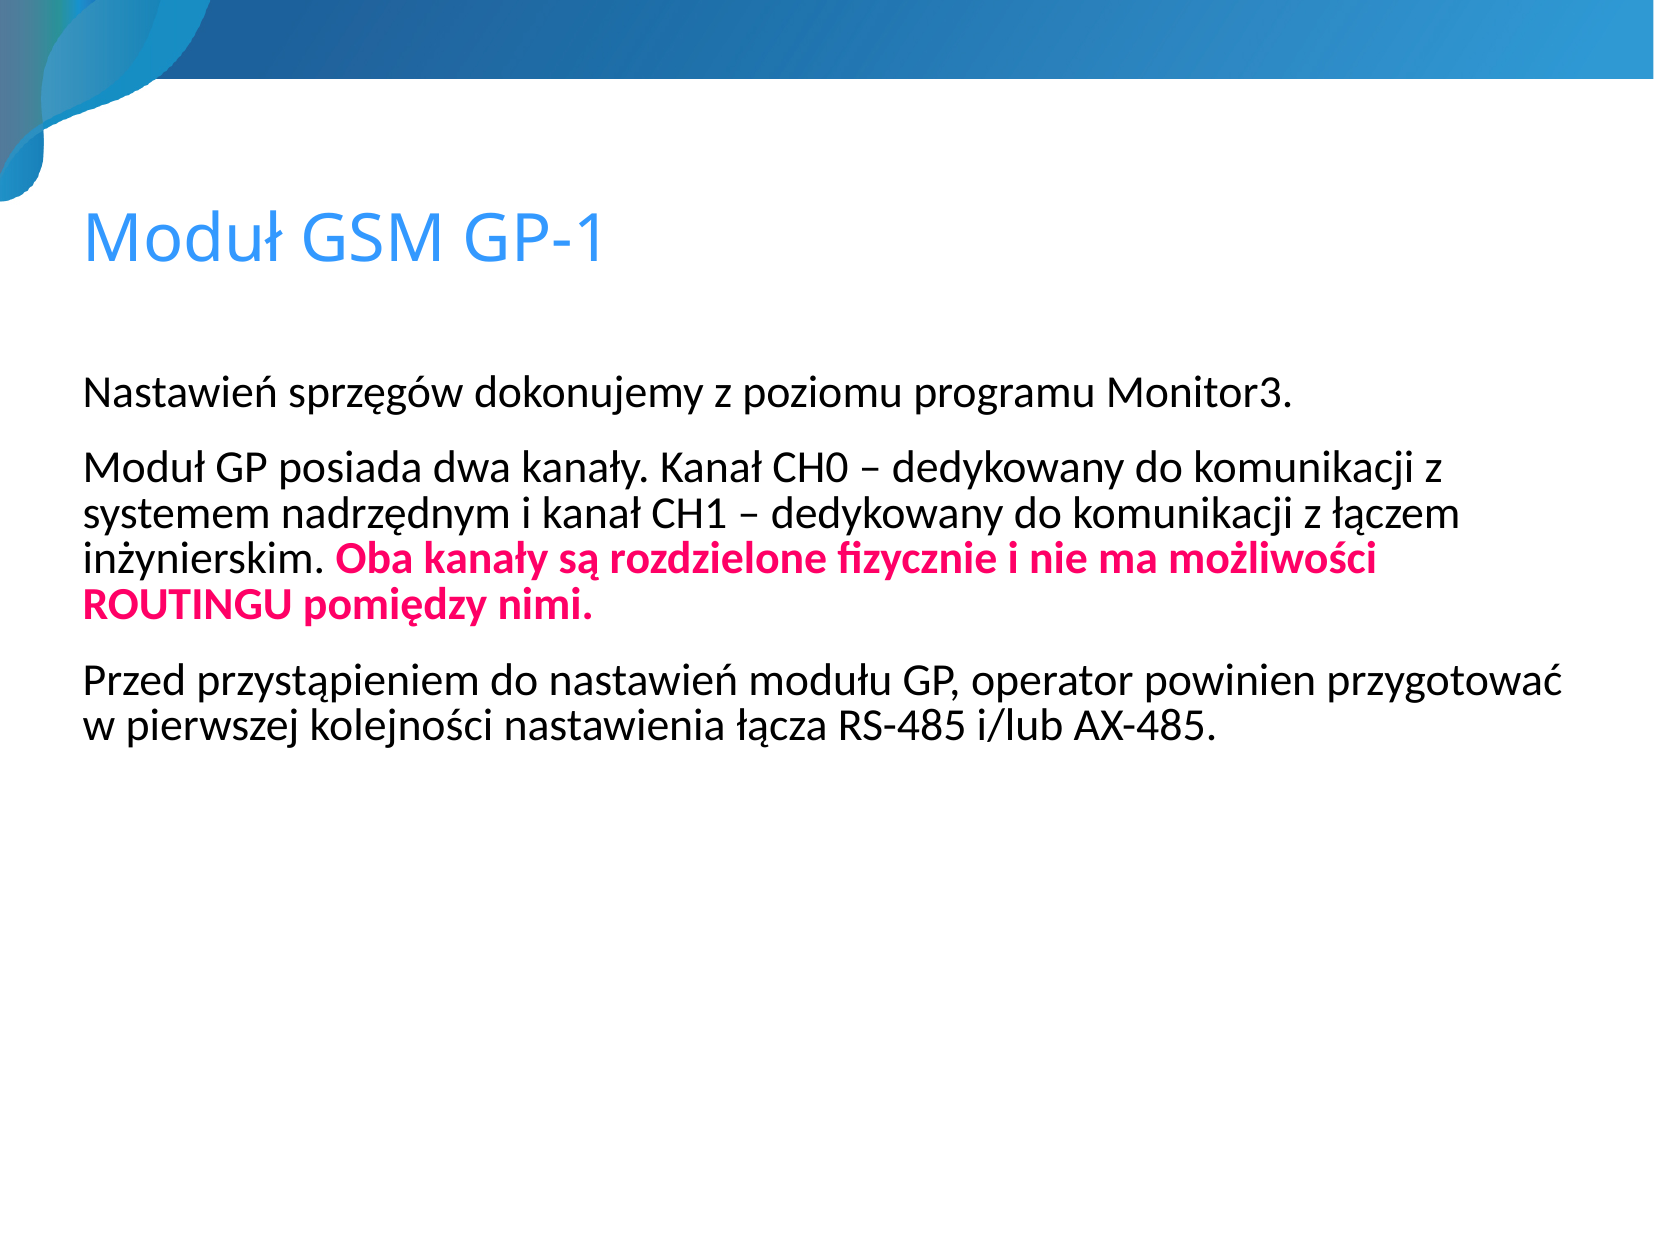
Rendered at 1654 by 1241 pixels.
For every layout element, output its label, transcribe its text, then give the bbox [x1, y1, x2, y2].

picture [0, 0, 1654, 1241]
title Moduł GSM GP-1 [82, 132, 1571, 340]
list Nastawień sprzęgów dokonujemy z poziomu programu Monitor3. Moduł GP posiada dwa kanały. Kanał CH0 – dedykowany do komunikacji z systemem nadrzędnym i kanał CH1 – dedykowany do komunikacji z łączem inżynierskim. Oba kanały są rozdzielone fizycznie i nie ma możliwości ROUTINGU pomiędzy nimi. Przed przystąpieniem do nastawień modułu GP, operator powinien przygotować w pierwszej kolejności nastawienia łącza RS-485 i/lub AX-485. [82, 372, 1571, 1093]
